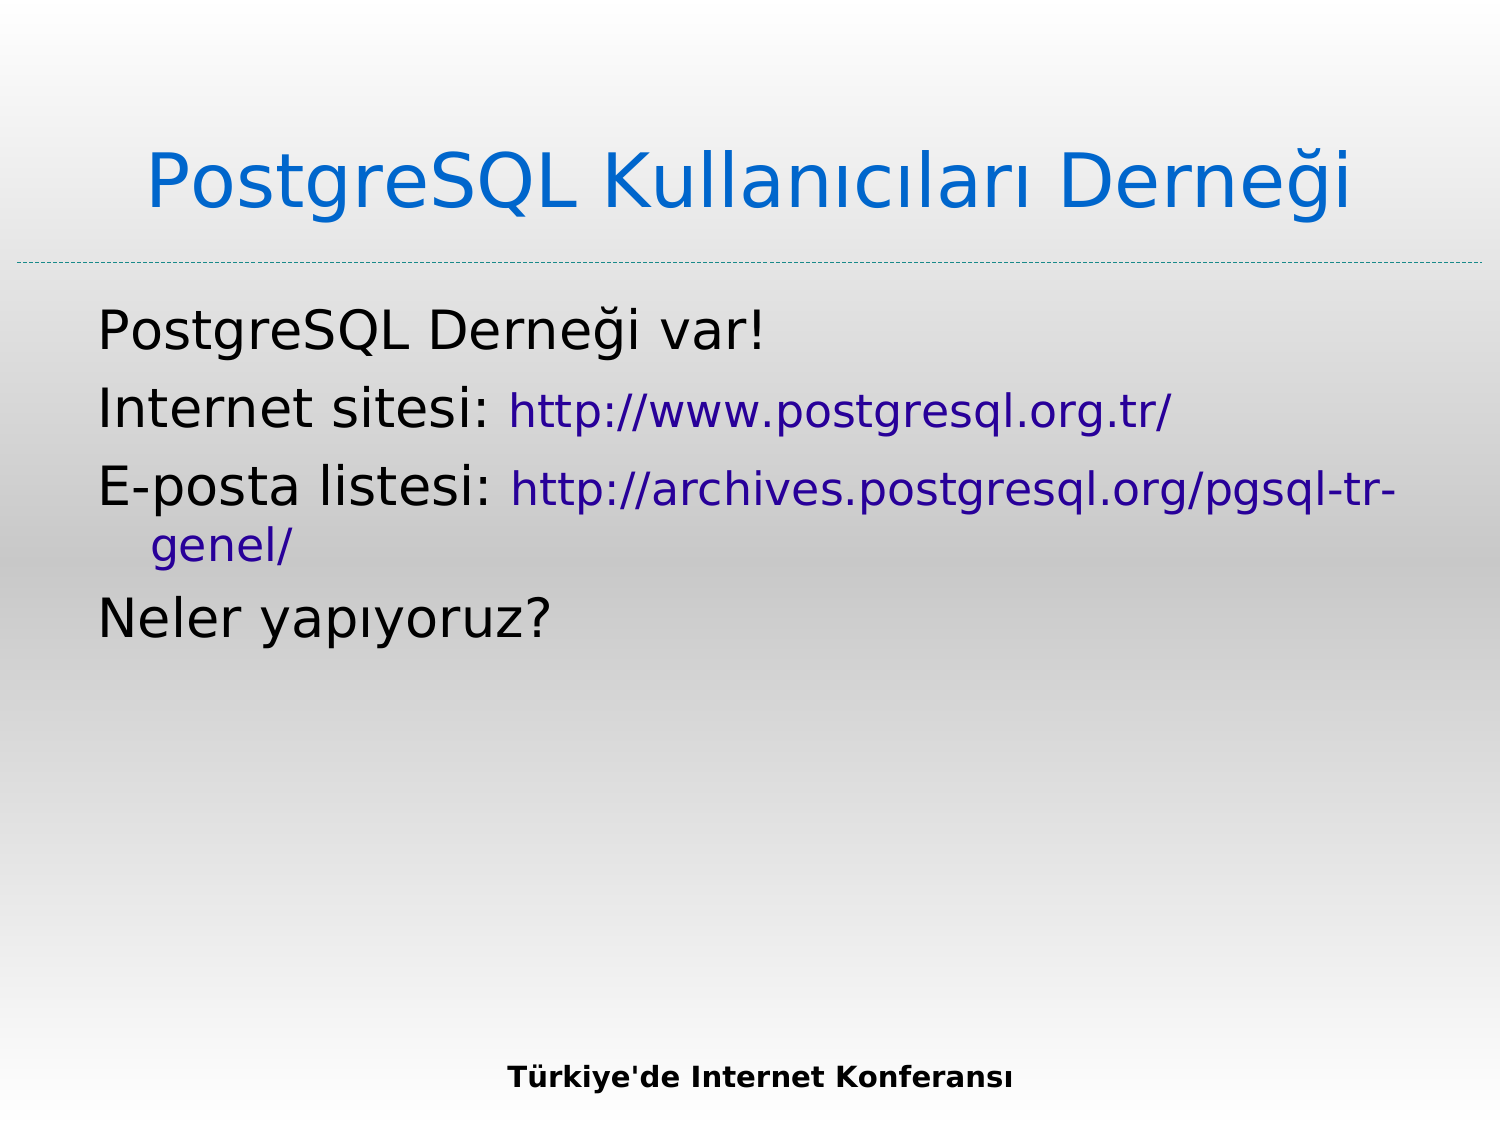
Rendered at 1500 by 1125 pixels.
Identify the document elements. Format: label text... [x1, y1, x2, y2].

list PostgreSQL Derneği var! Internet sitesi: http://www.postgresql.org.tr/ E-posta listesi: http://archives.postgresql.org/pgsql-tr-genel/ Neler yapıyoruz? [0, 299, 1500, 975]
title PostgreSQL Kullanıcıları Derneği [0, 0, 1500, 225]
